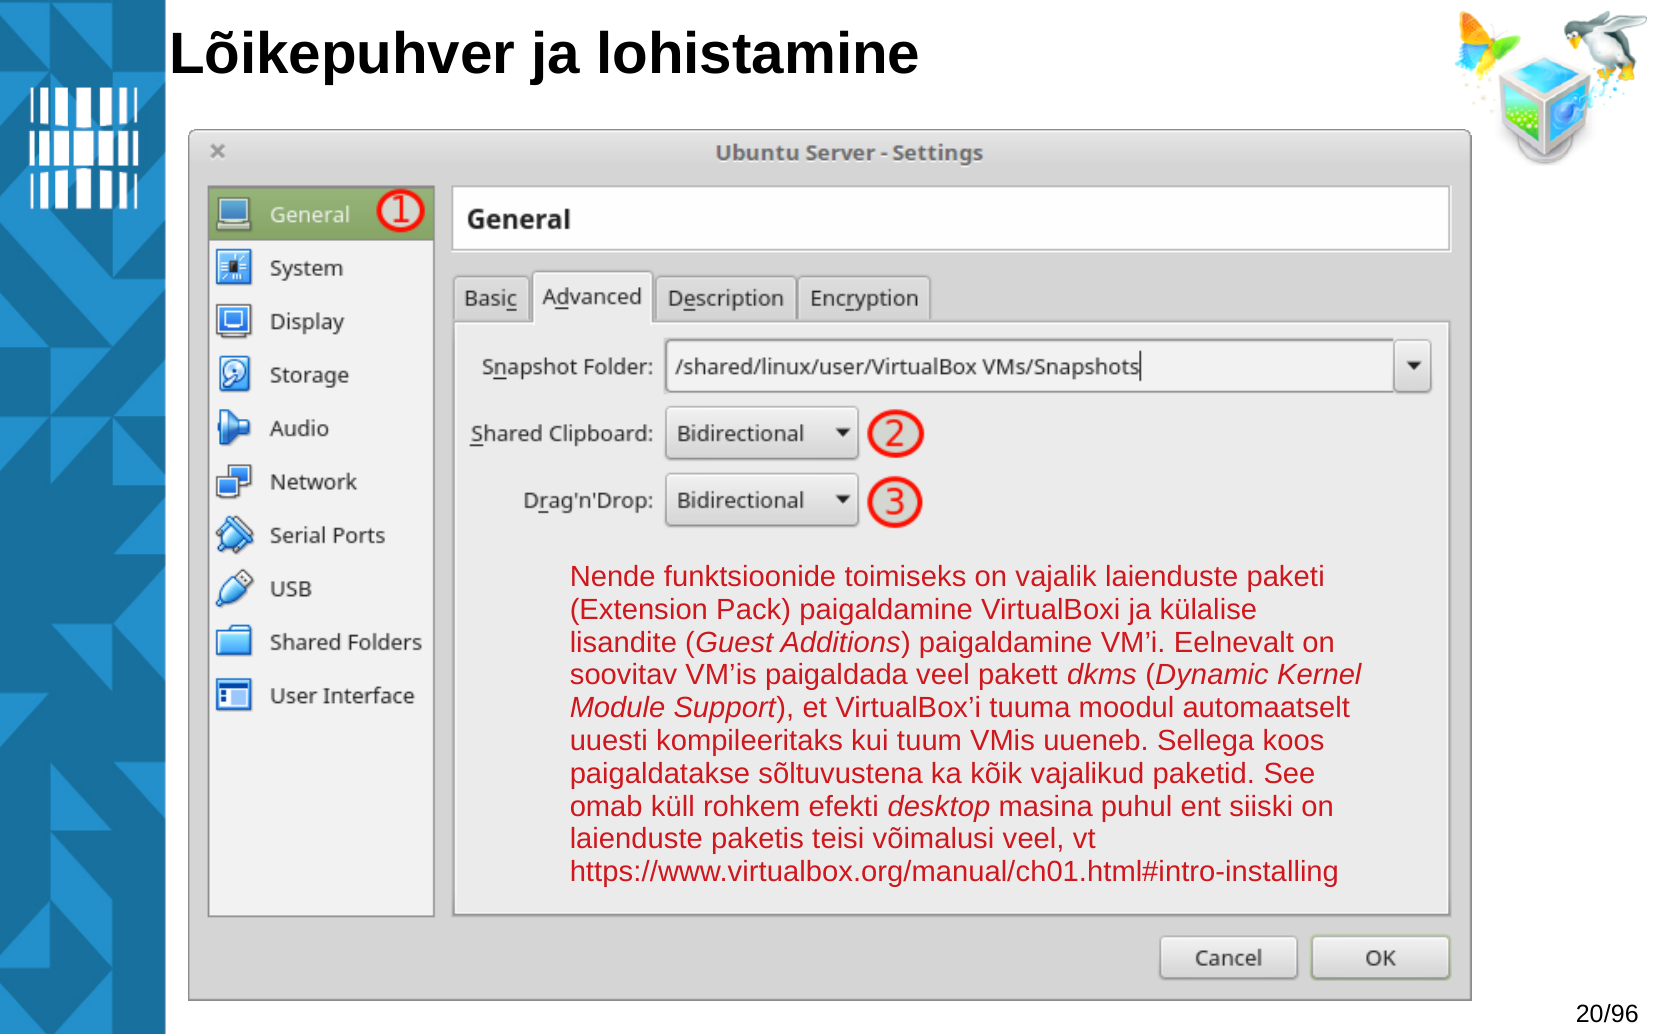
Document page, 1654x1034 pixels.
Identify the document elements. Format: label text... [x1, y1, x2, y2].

text_box Nende funktsioonide toimiseks on vajalik laienduste paketi (Extension Pack) paigaldamine VirtualBoxi ja külalise lisandite (Guest Additions) paigaldamine VM’i. Eelnevalt on soovitav VM’is paigaldada veel pakett dkms (Dynamic Kernel Module Support), et VirtualBox’i tuuma moodul automaatselt uuesti kompileeritaks kui tuum VMis uueneb. Sellega koos paigaldatakse sõltuvustena ka kõik vajalikud paketid. See omab küll rohkem efekti desktop masina puhul ent siiski on laienduste paketis teisi võimalusi veel, vt https://www.virtualbox.org/manual/ch01.html#intro-installing [555, 552, 1382, 896]
picture [188, 7, 1653, 1001]
title Lõikepuhver ja lohistamine [169, 11, 1571, 95]
